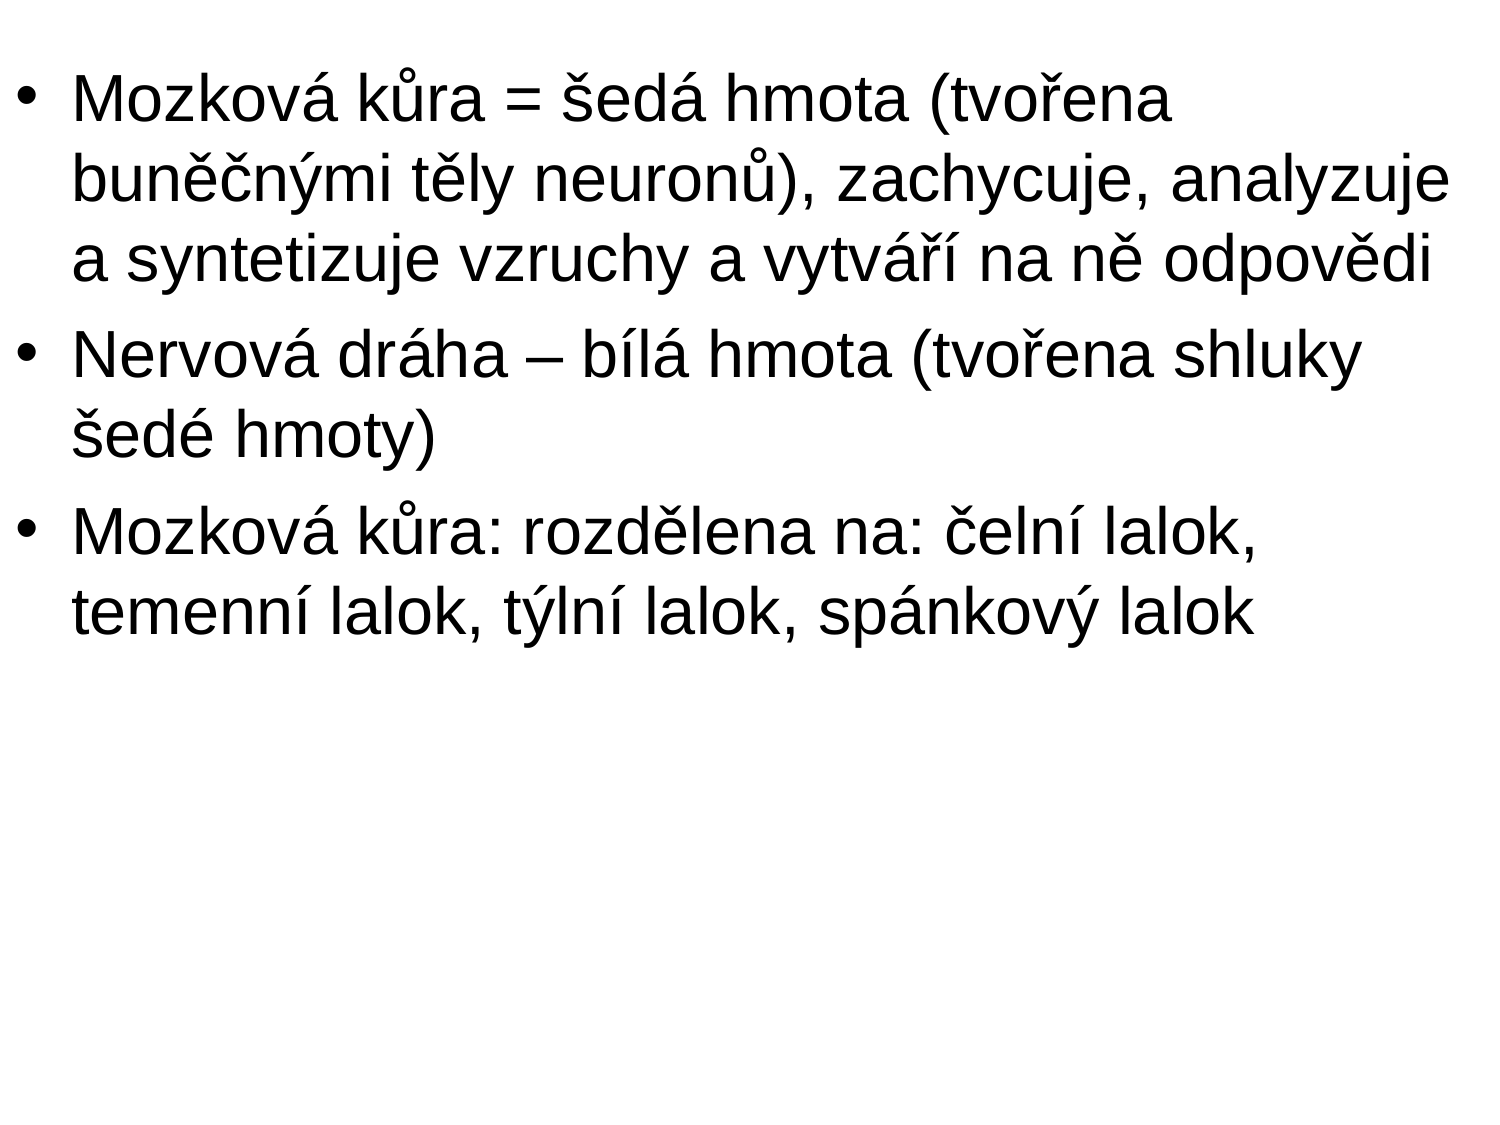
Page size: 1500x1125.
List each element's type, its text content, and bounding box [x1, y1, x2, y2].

list Mozková kůra = šedá hmota (tvořena buněčnými těly neuronů), zachycuje, analyzuje a syntetizuje vzruchy a vytváří na ně odpovědi Nervová dráha – bílá hmota (tvořena shluky šedé hmoty) Mozková kůra: rozdělena na: čelní lalok, temenní lalok, týlní lalok, spánkový lalok [0, 46, 1500, 1042]
